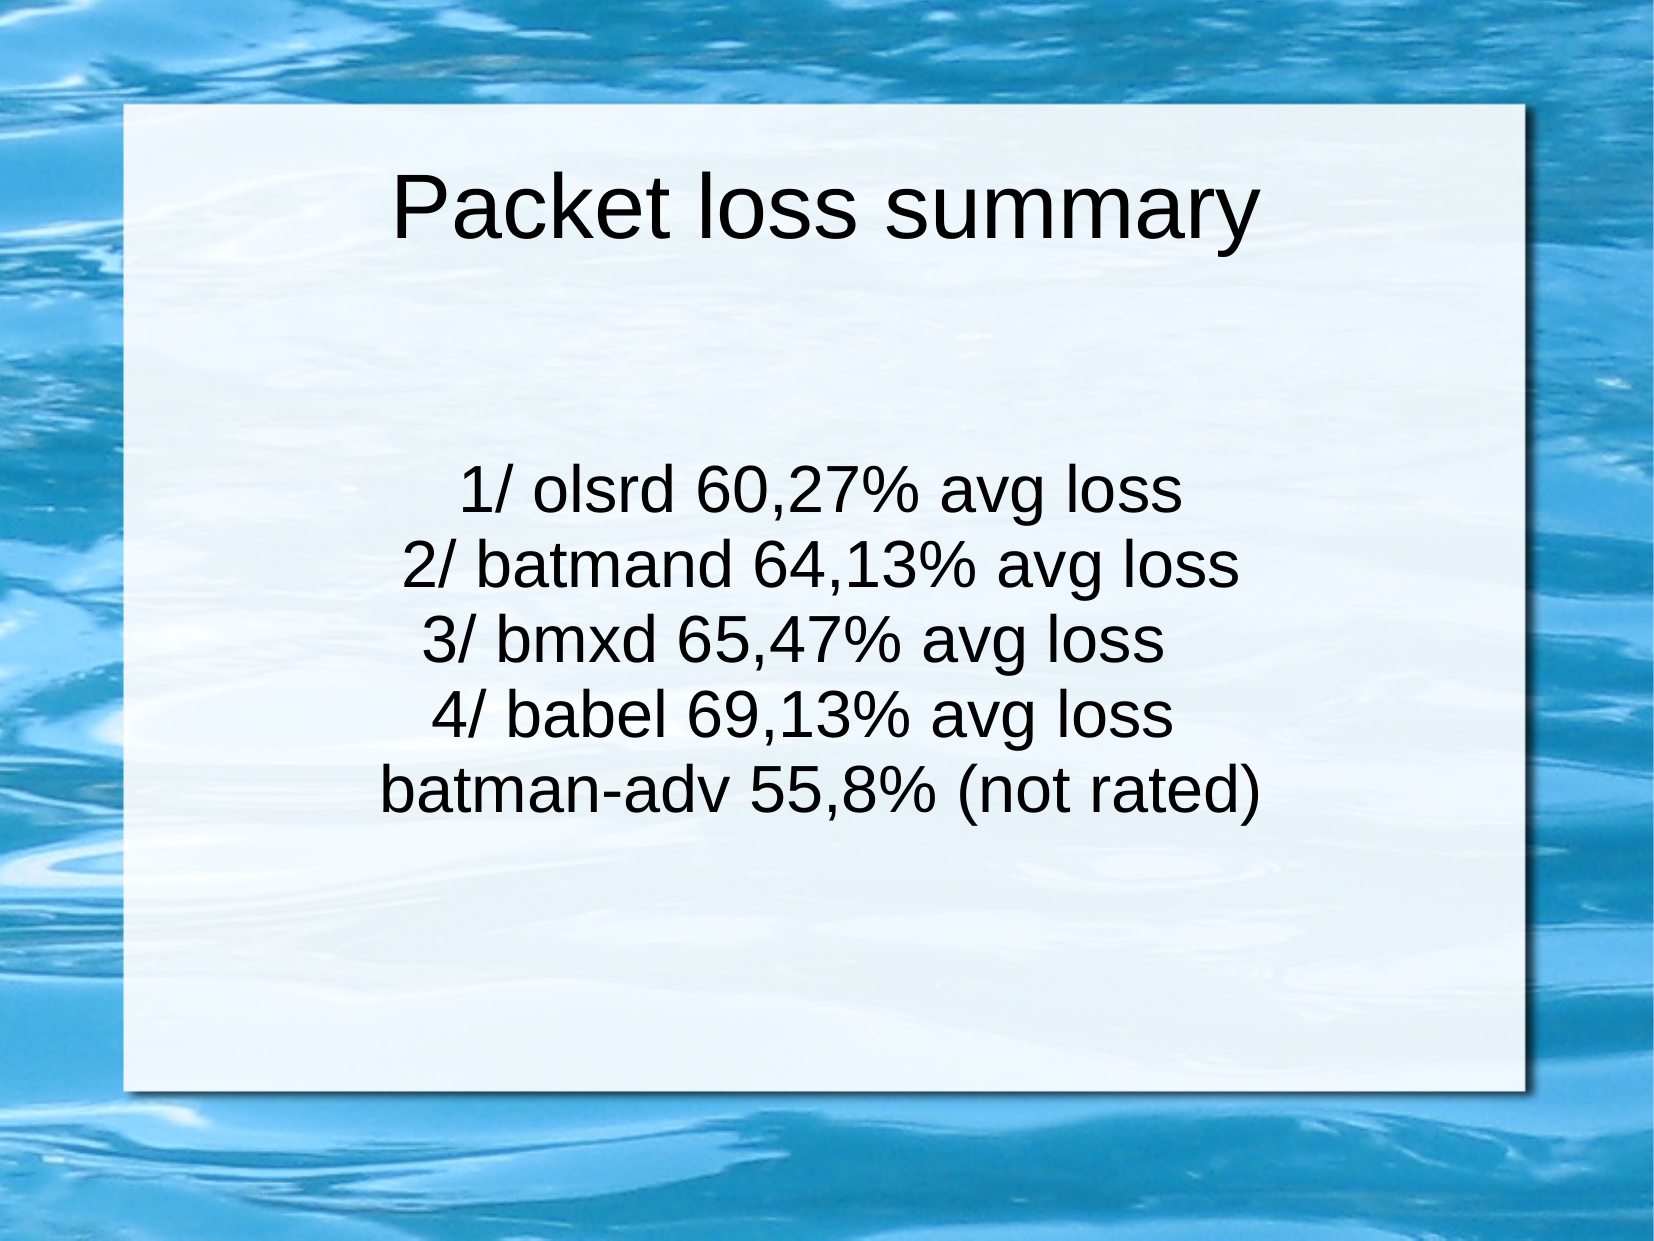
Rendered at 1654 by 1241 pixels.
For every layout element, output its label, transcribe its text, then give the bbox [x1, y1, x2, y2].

subtitle 1/ olsrd 60,27% avg loss 2/ batmand 64,13% avg loss 3/ bmxd 65,47% avg loss 4/ babel 69,13% avg loss batman-adv 55,8% (not rated) [142, 231, 1501, 1123]
picture [0, 0, 1654, 1241]
title Packet loss summary [147, 125, 1506, 288]
